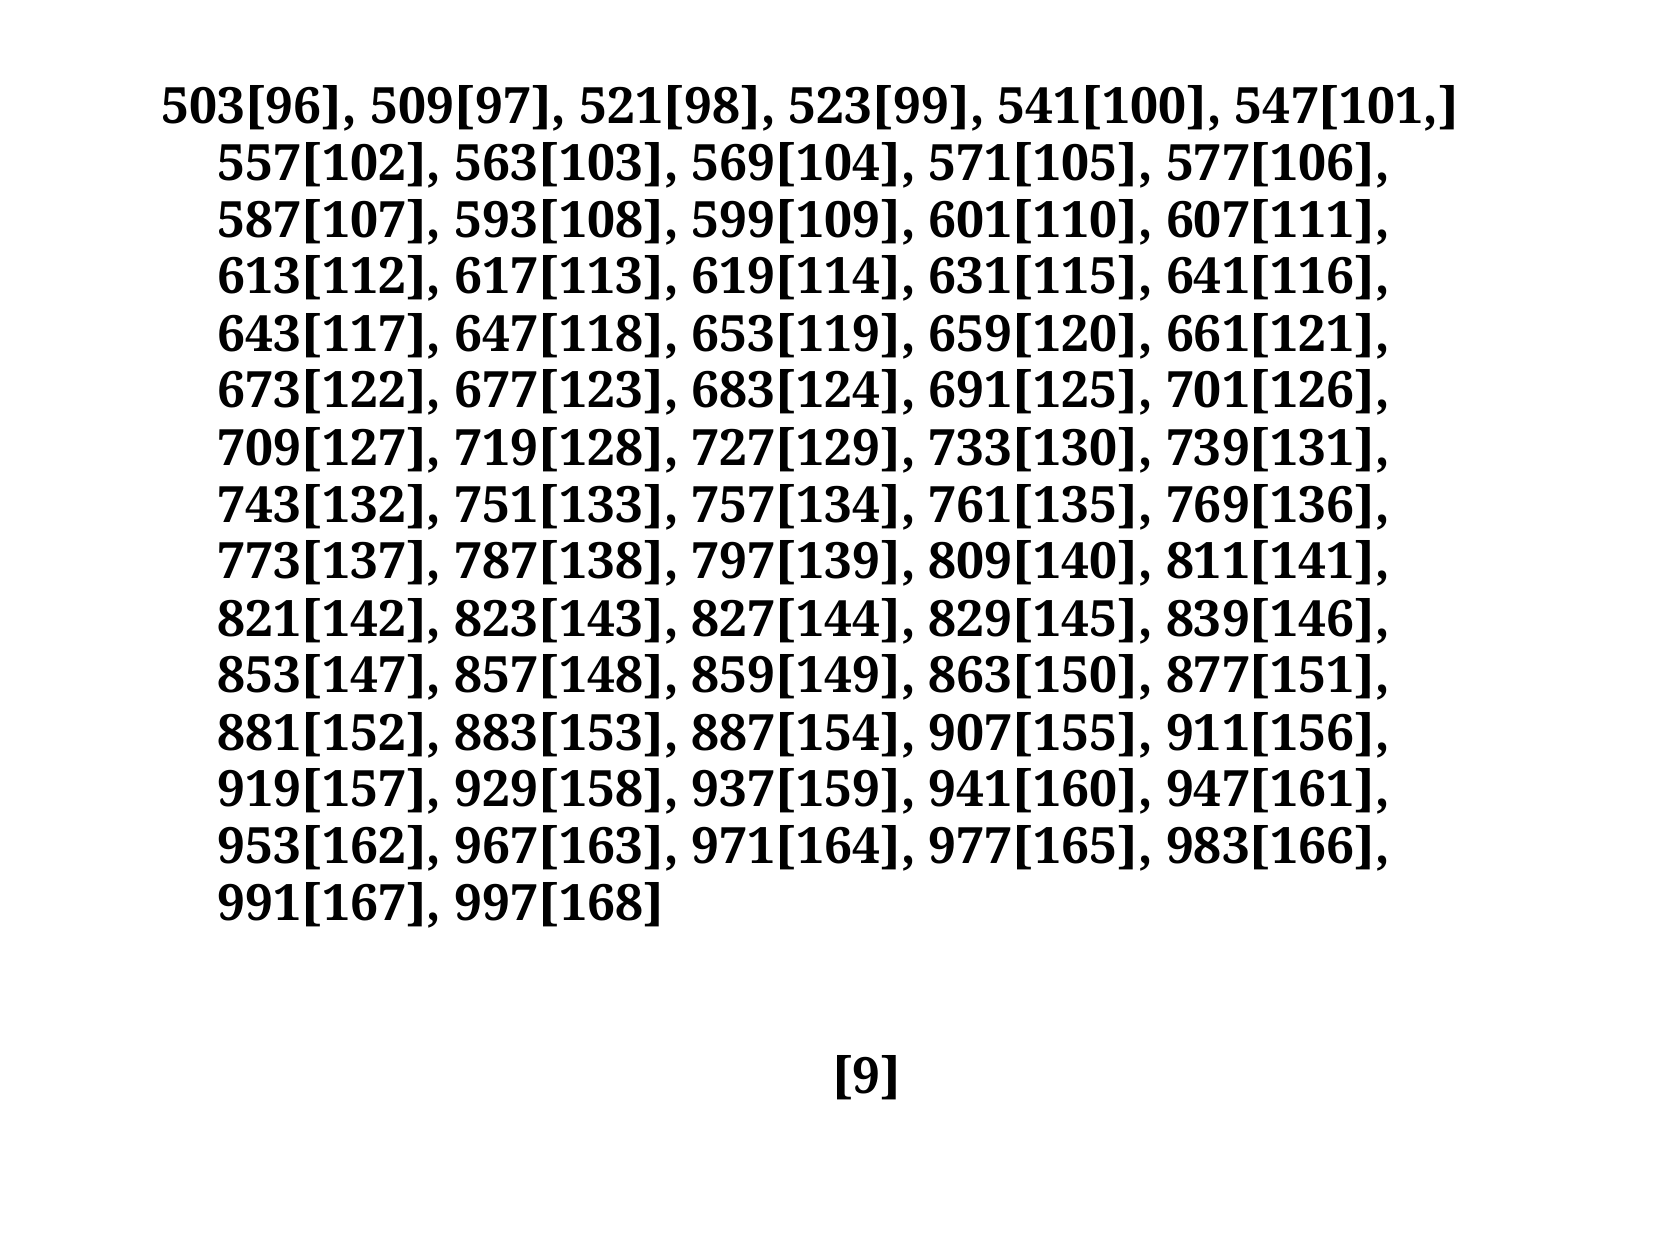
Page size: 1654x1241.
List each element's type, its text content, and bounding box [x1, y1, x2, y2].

list 503[96], 509[97], 521[98], 523[99], 541[100], 547[101,] 557[102], 563[103], 569[104], 571[105], 577[106], 587[107], 593[108], 599[109], 601[110], 607[111], 613[112], 617[113], 619[114], 631[115], 641[116], 643[117], 647[118], 653[119], 659[120], 661[121], 673[122], 677[123], 683[124], 691[125], 701[126], 709[127], 719[128], 727[129], 733[130], 739[131], 743[132], 751[133], 757[134], 761[135], 769[136], 773[137], 787[138], 797[139], 809[140], 811[141], 821[142], 823[143], 827[144], 829[145], 839[146], 853[147], 857[148], 859[149], 863[150], 877[151], 881[152], 883[153], 887[154], 907[155], 911[156], 919[157], 929[158], 937[159], 941[160], 947[161], 953[162], 967[163], 971[164], 977[165], 983[166], 991[167], 997[168] [9] [104, 75, 1593, 1216]
